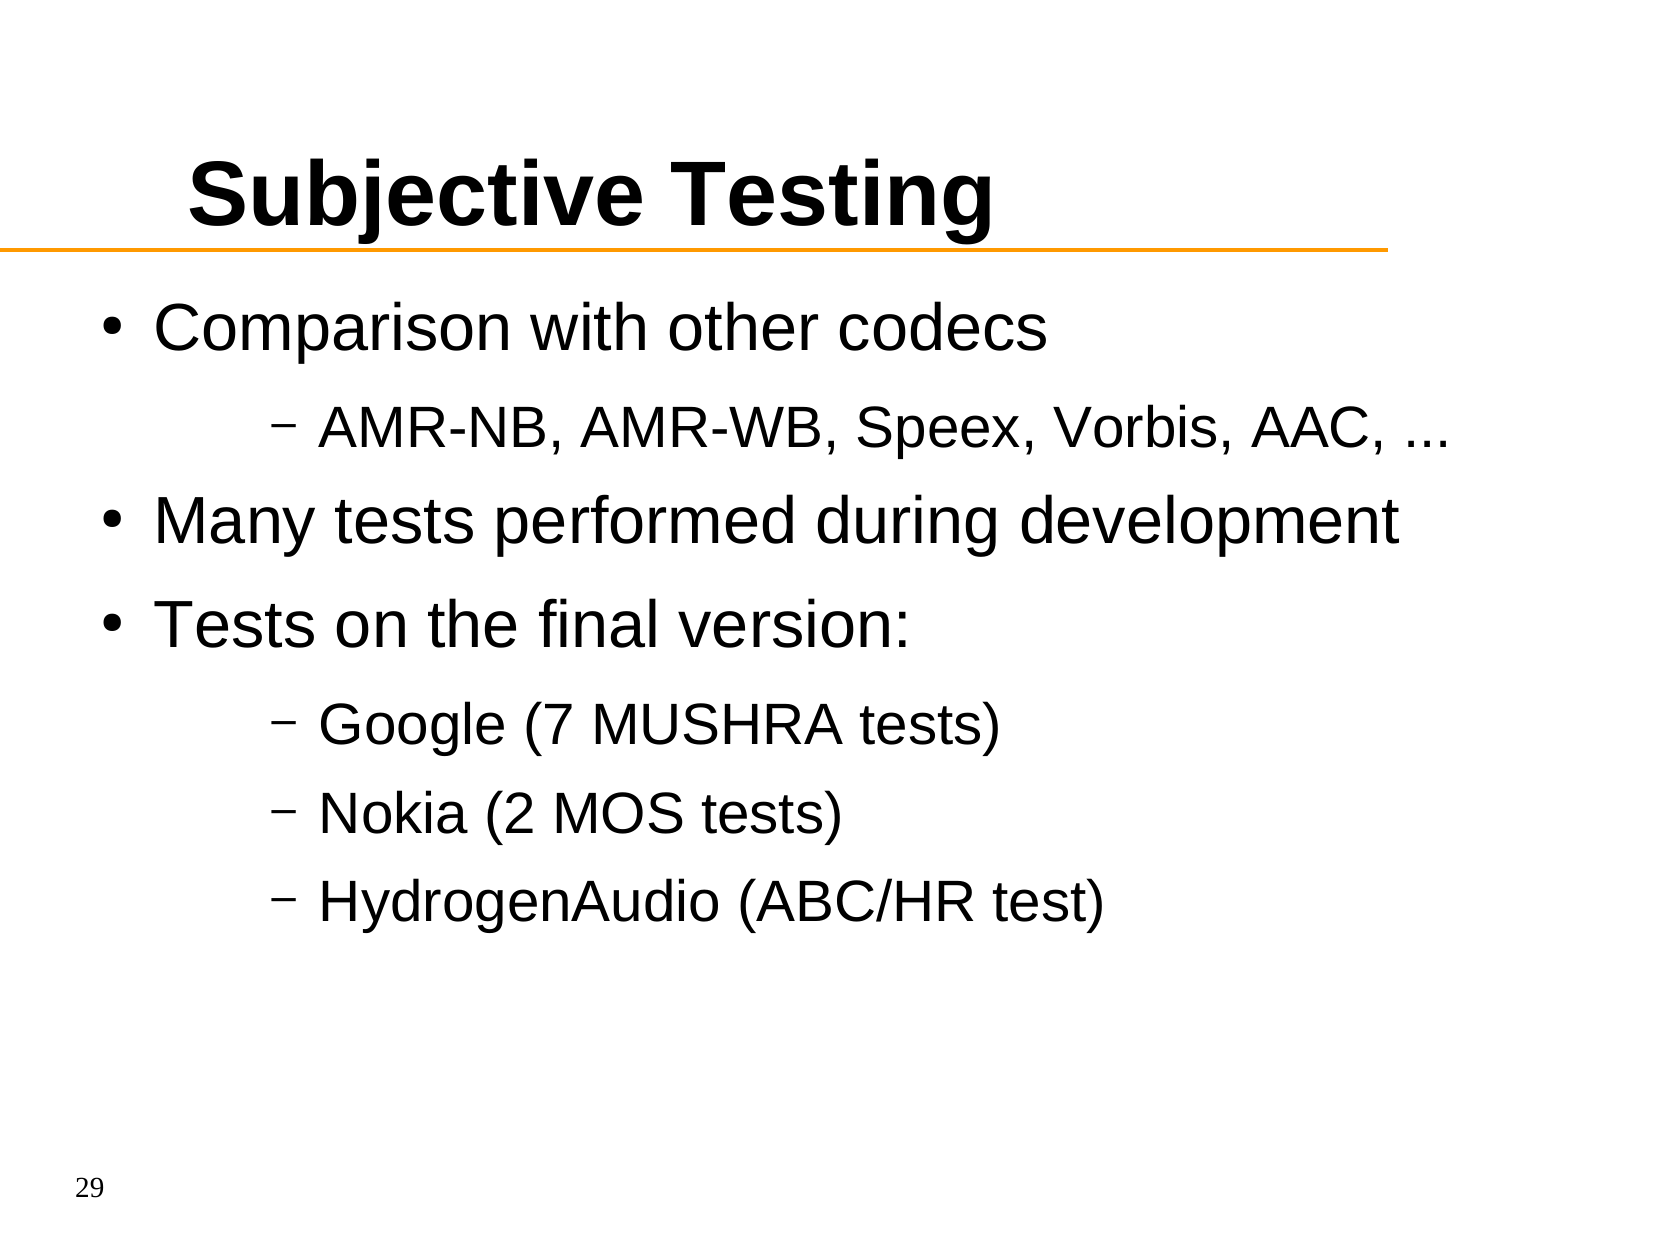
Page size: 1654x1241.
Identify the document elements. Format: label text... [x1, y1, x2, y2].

list Comparison with other codecs AMR-NB, AMR-WB, Speex, Vorbis, AAC, ... Many tests performed during development Tests on the final version: Google (7 MUSHRA tests) Nokia (2 MOS tests) HydrogenAudio (ABC/HR test) [82, 290, 1571, 1094]
title Subjective Testing [187, 52, 1571, 245]
